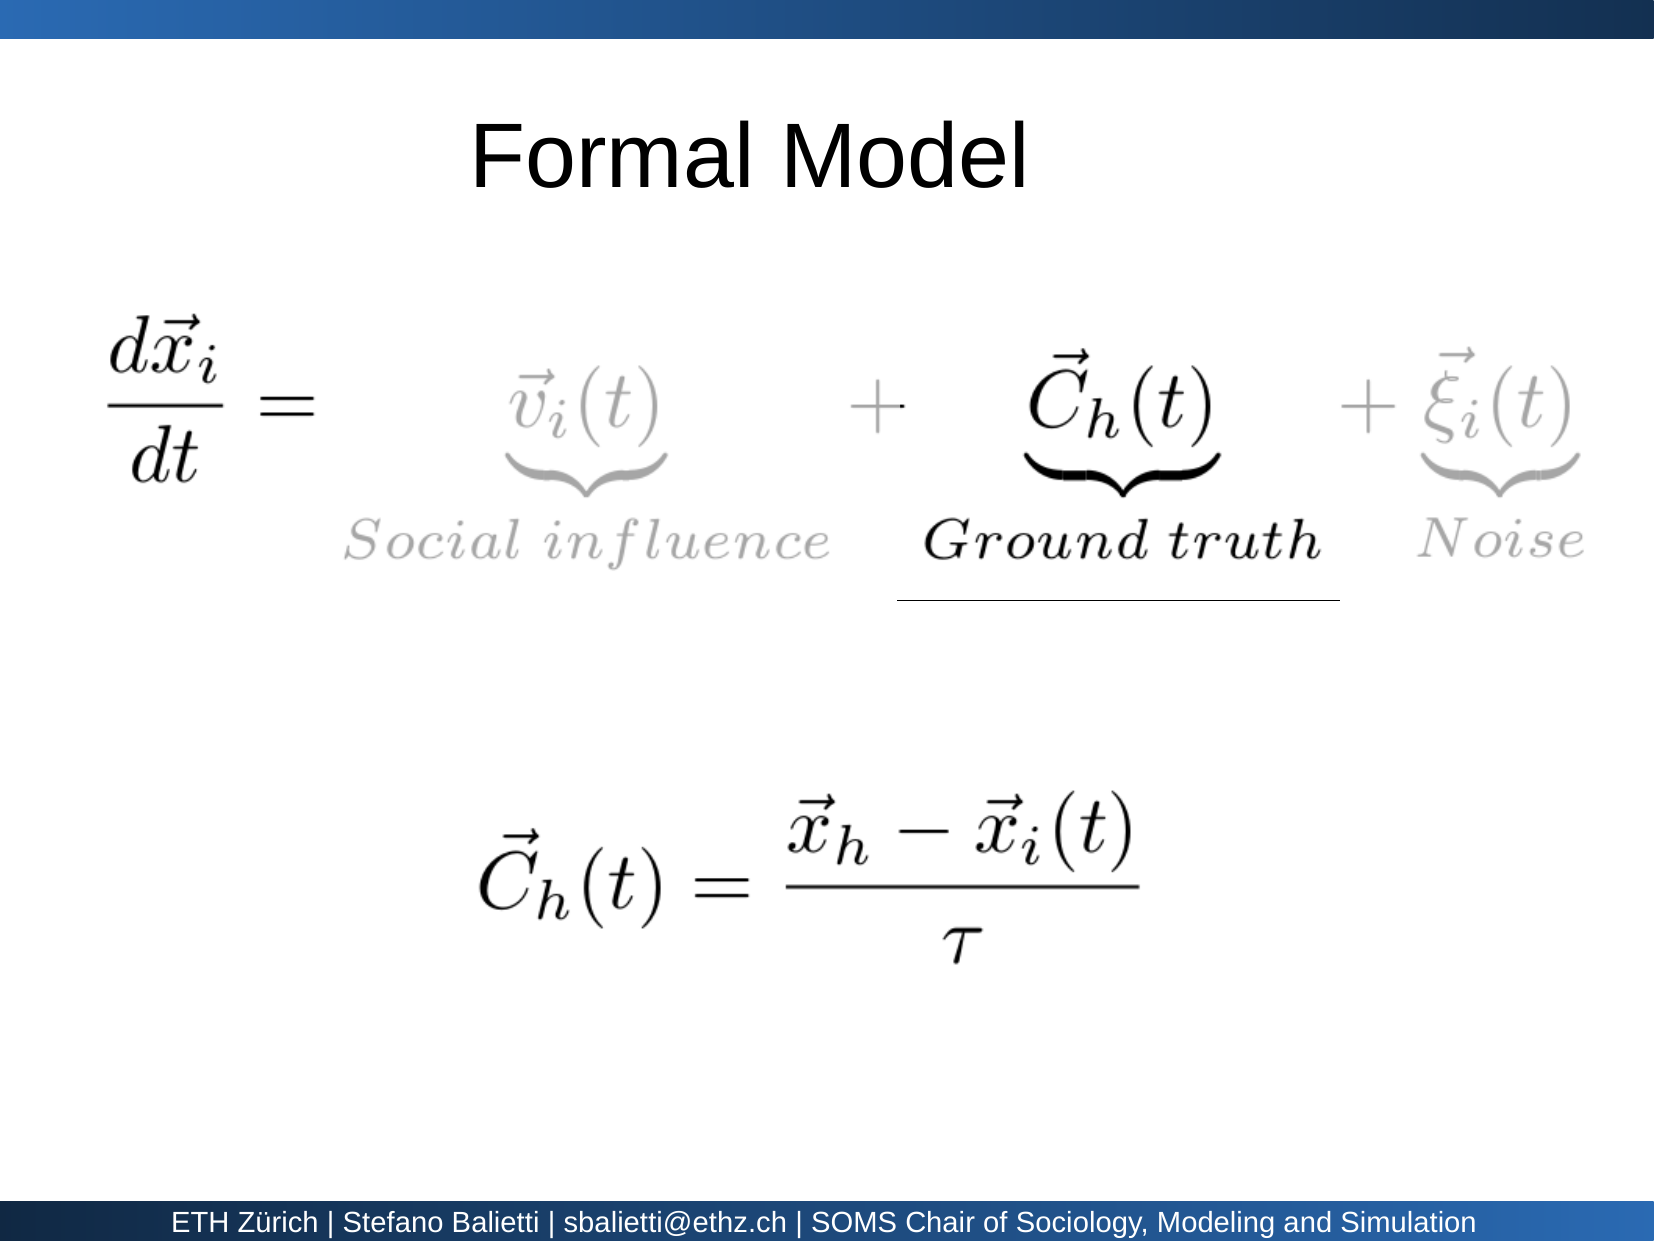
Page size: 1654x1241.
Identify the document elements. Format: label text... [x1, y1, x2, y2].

text_box [1323, 294, 1609, 565]
text_box [330, 311, 901, 582]
picture [95, 289, 1609, 582]
title Formal Model [0, 105, 1501, 208]
picture [462, 769, 1162, 985]
